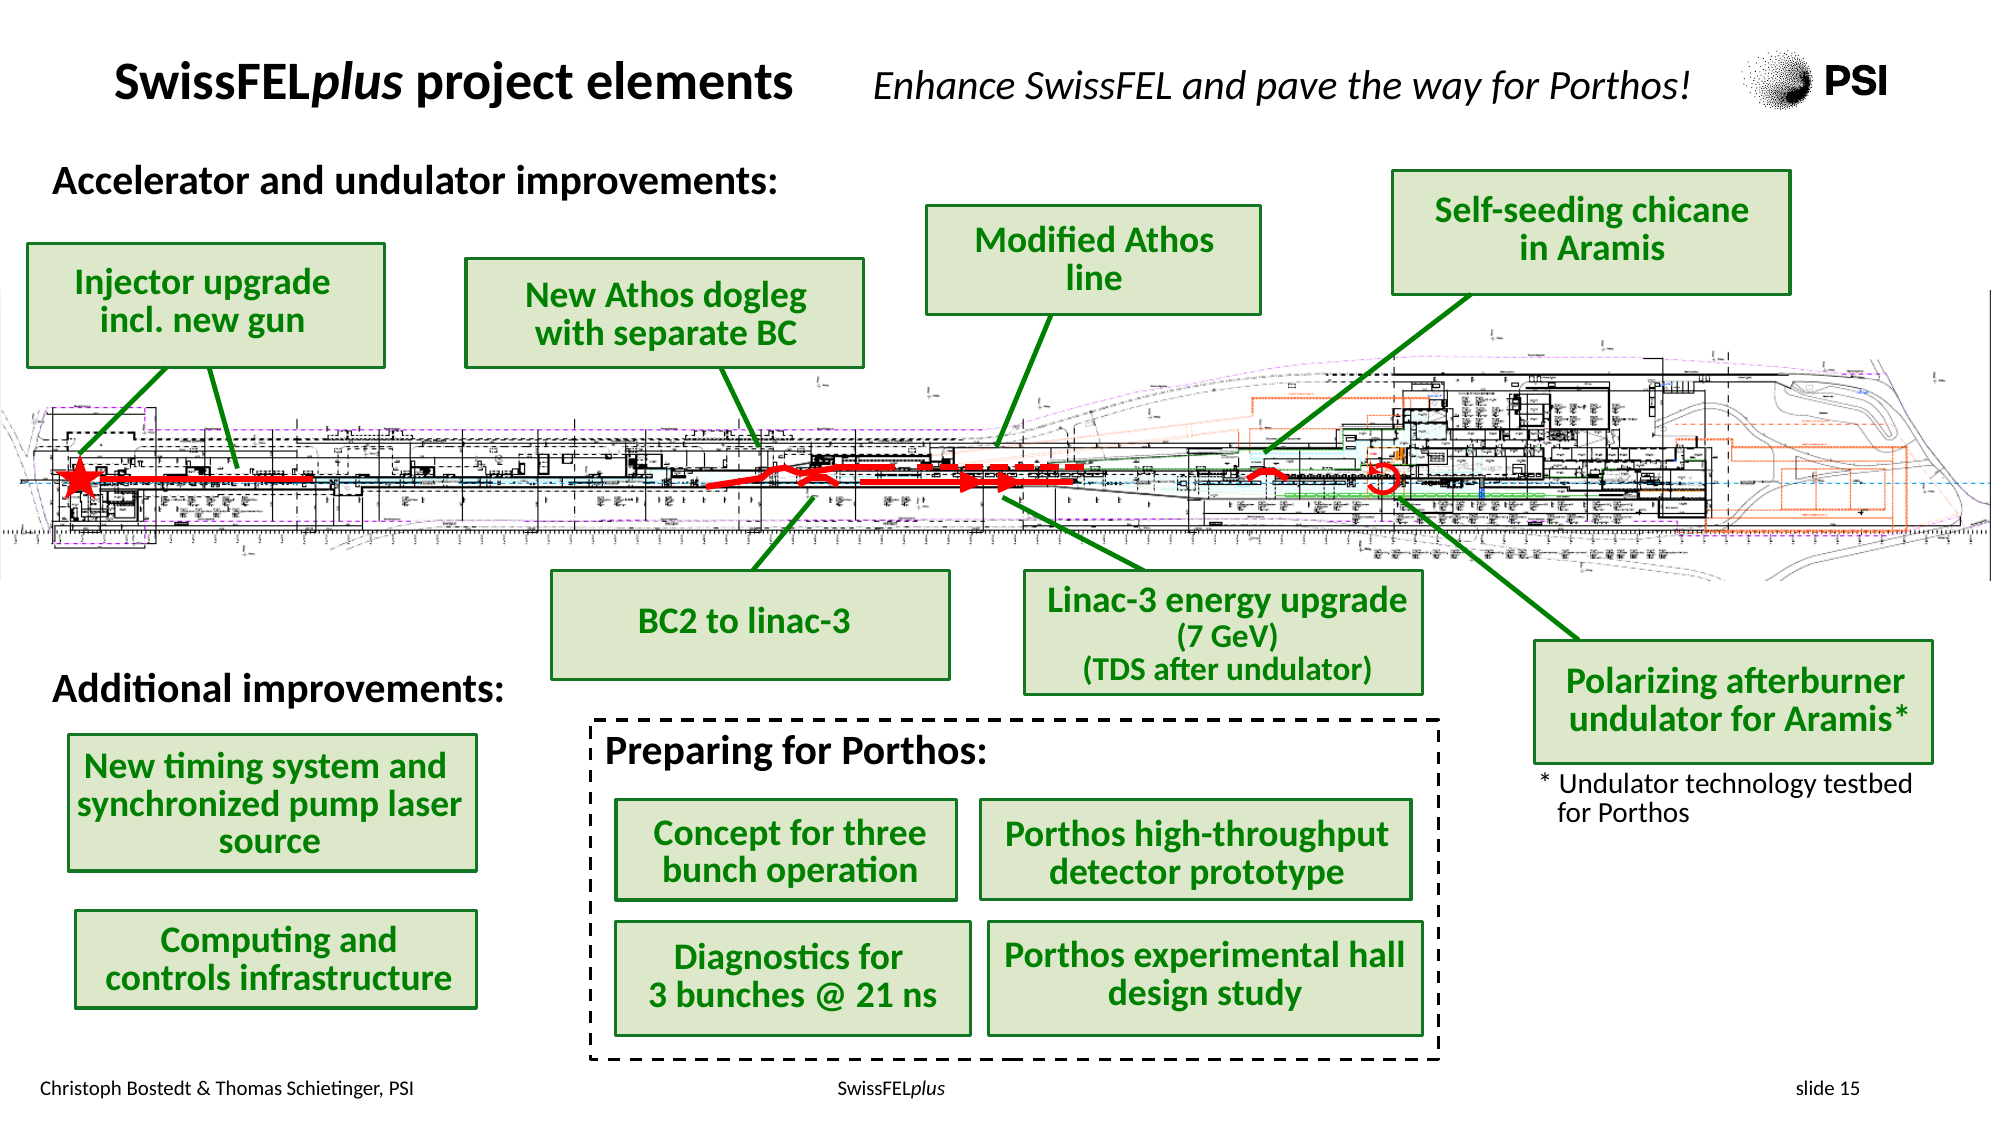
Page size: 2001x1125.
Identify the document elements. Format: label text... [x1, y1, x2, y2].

text_box Preparing for Porthos: [590, 725, 1128, 783]
text_box New timing system and synchronized pump laser source [59, 742, 481, 872]
text_box Injector upgrade incl. new gun [58, 258, 348, 350]
text_box [1534, 640, 1933, 764]
text_box Concept for three bunch operation [612, 809, 969, 900]
text_box Polarizing afterburner undulator for Aramis* [1544, 657, 1937, 749]
text_box [988, 921, 1423, 932]
text_box Self-seeding chicane in Aramis [1409, 186, 1776, 278]
text_box Diagnostics for 3 bunches @ 21 ns [615, 934, 971, 1025]
text_box [980, 799, 1412, 900]
text_box [615, 921, 971, 934]
text_box [1392, 170, 1790, 295]
text_box Linac-3 energy upgrade (7 GeV) (TDS after undulator) [1028, 577, 1428, 697]
text_box * Undulator technology testbed for Porthos [1523, 764, 1967, 838]
text_box [988, 1027, 1423, 1036]
text_box Enhance SwissFEL and pave the way for Porthos! [1585, 61, 1707, 118]
picture [0, 290, 1991, 581]
text_box [551, 570, 950, 680]
text_box [75, 910, 477, 1009]
text_box [615, 1025, 971, 1036]
text_box [27, 243, 385, 368]
text_box [54, 456, 106, 500]
text_box Computing and controls infrastructure [88, 916, 471, 1013]
title SwissFELplus project elements [114, 45, 1585, 118]
text_box Porthos high-throughput detector prototype [983, 811, 1412, 912]
text_box New Athos dogleg with separate BC [500, 271, 832, 363]
text_box BC2 to linac-3 [606, 598, 883, 651]
text_box Porthos experimental hall design study [982, 932, 1429, 1027]
text_box [68, 734, 477, 742]
text_box [926, 205, 1261, 315]
text_box Modified Athos line [955, 216, 1234, 308]
text_box [1024, 570, 1423, 695]
text_box Accelerator and undulator improvements: [37, 155, 797, 213]
text_box [465, 258, 864, 368]
text_box Additional improvements: [37, 663, 575, 721]
text_box [616, 799, 957, 809]
